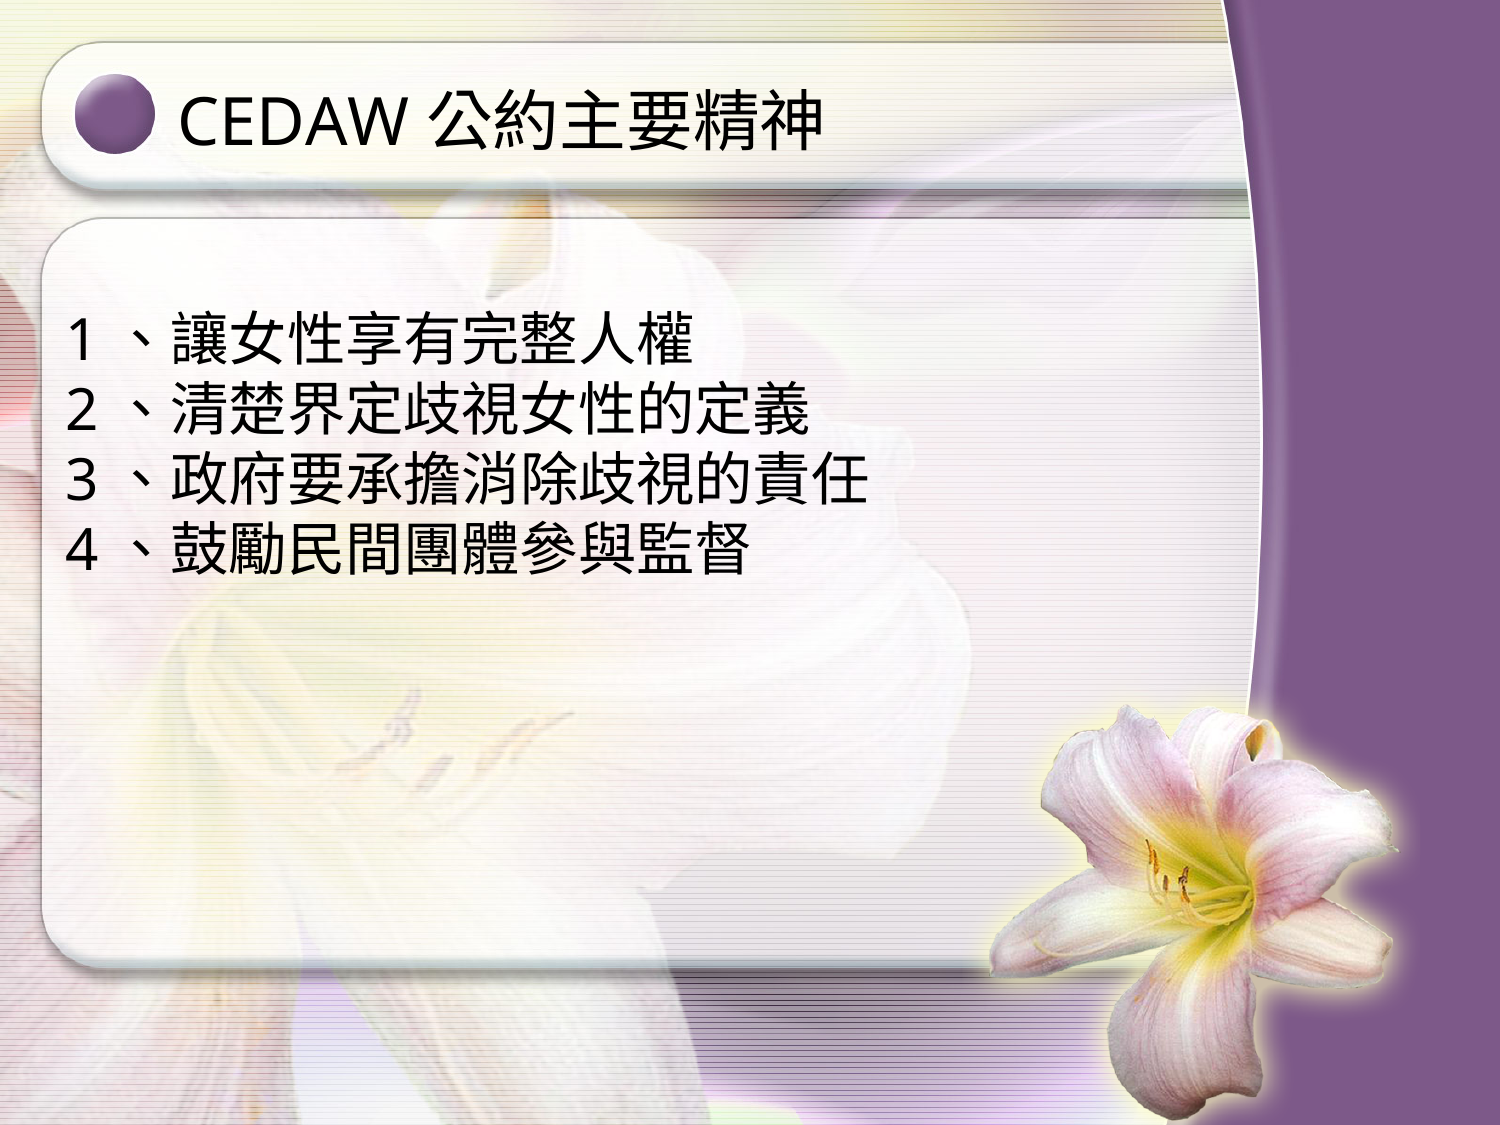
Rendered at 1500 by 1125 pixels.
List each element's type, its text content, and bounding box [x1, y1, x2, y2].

list 1、讓女性享有完整人權 2、清楚界定歧視女性的定義 3、政府要承擔消除歧視的責任 4、鼓勵民間團體參與監督 [50, 224, 1251, 951]
title CEDAW公約主要精神 [162, 50, 1476, 188]
